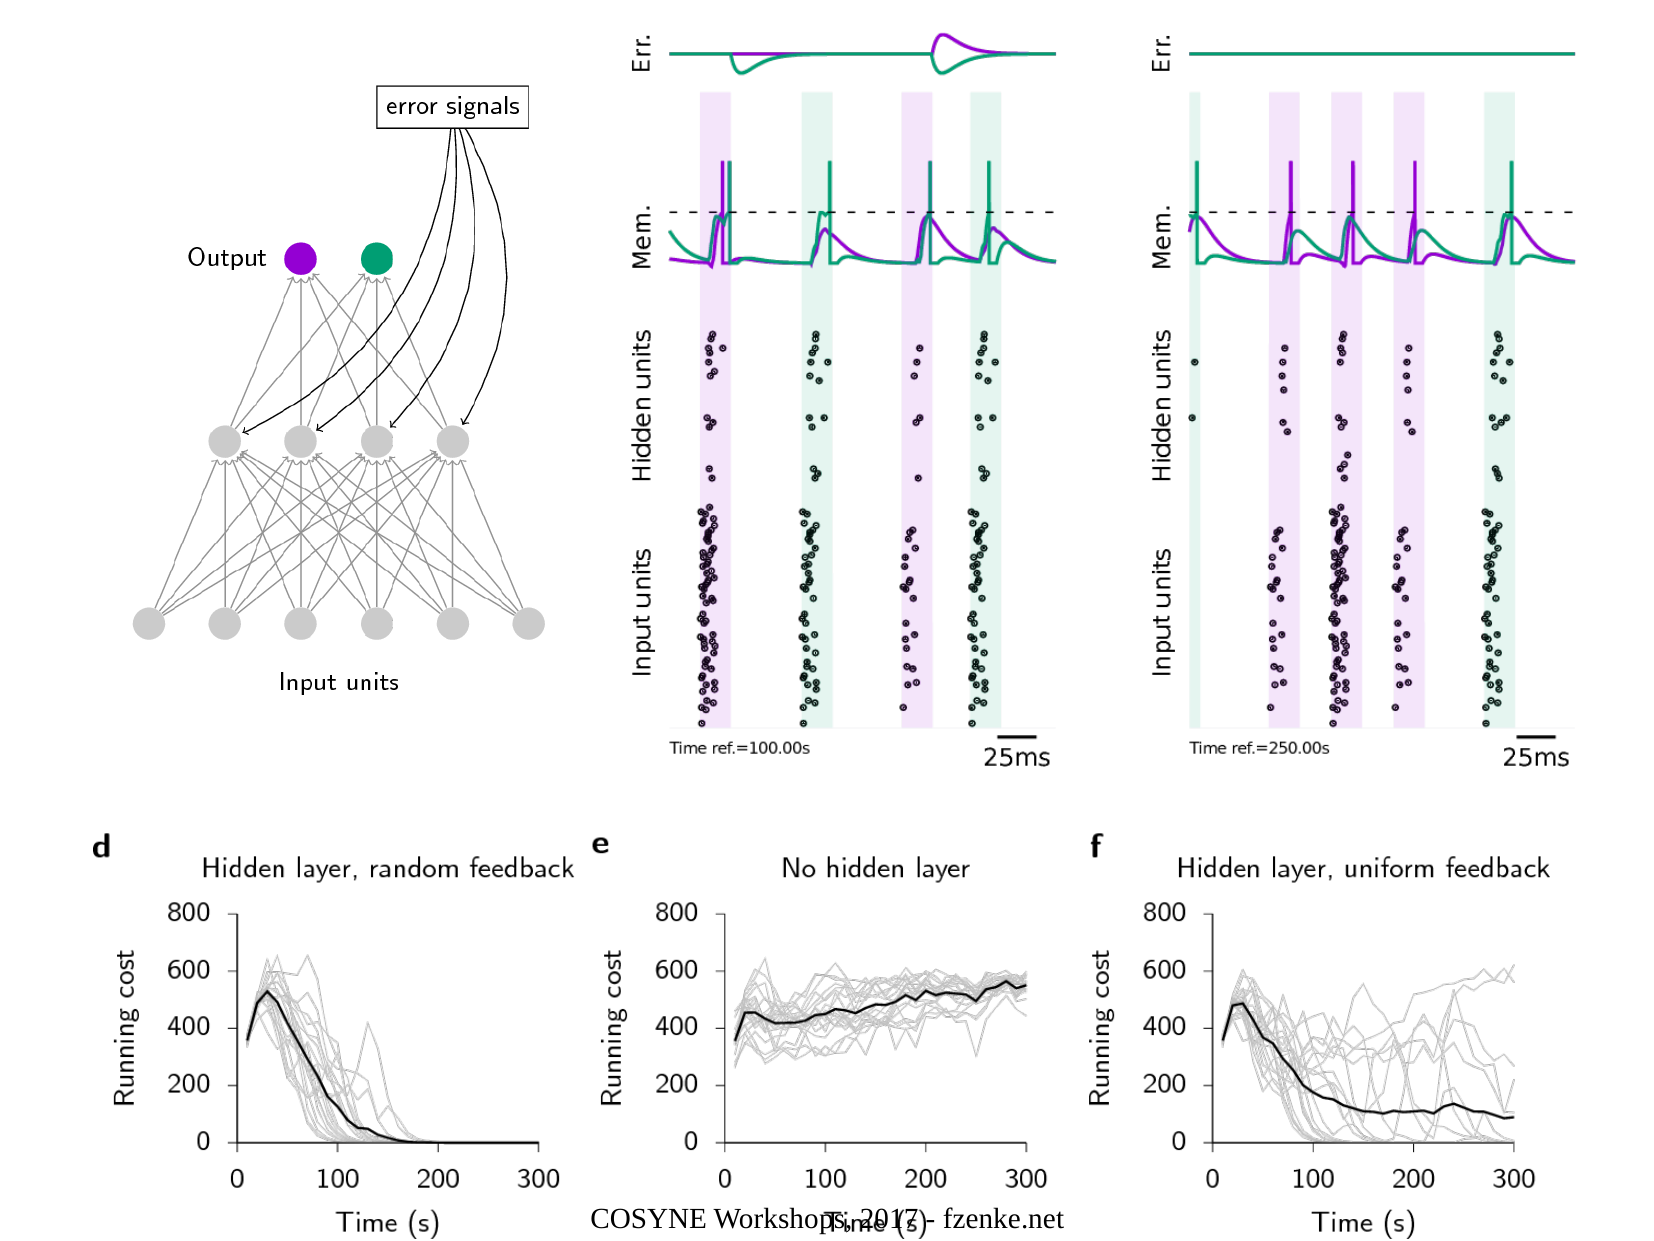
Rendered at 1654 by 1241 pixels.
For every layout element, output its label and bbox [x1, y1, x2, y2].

picture [1140, 14, 1620, 781]
picture [93, 825, 1550, 1240]
picture [620, 14, 1101, 781]
picture [120, 74, 556, 709]
